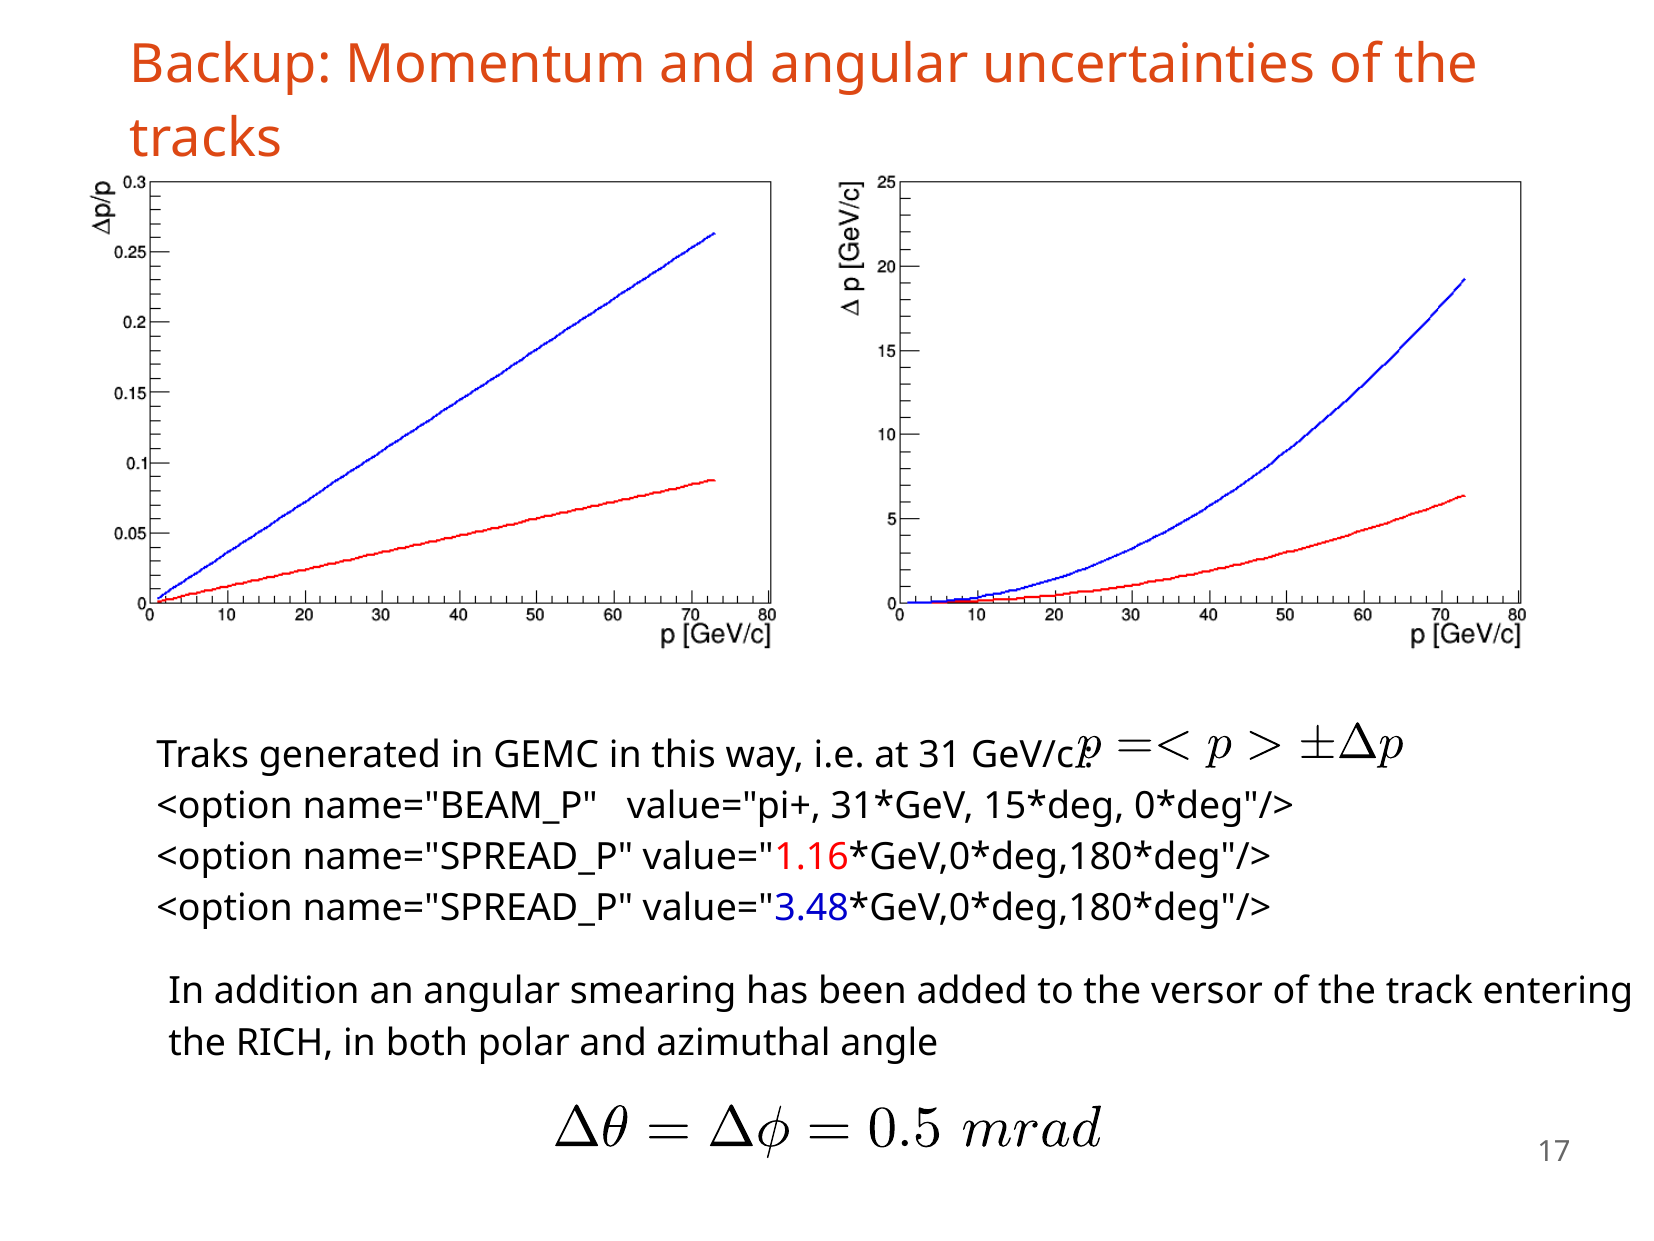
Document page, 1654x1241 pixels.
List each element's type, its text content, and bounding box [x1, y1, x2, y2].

text_box In addition an angular smearing has been added to the versor of the track entering the RICH, in both polar and azimuthal angle [153, 956, 1598, 1057]
title Backup: Momentum and angular uncertainties of the tracks [129, 35, 1518, 163]
picture [73, 129, 1598, 656]
text_box Traks generated in GEMC in this way, i.e. at 31 GeV/c : <option name="BEAM_P" value="pi+, 31*GeV, 15*deg, 0*deg"/> <option name="SPREAD_P" value="1.16*GeV,0*deg,180*deg"/> <option name="SPREAD_P" value="3.48*GeV,0*deg,180*deg"/> [141, 720, 1276, 905]
text_box [1276, 722, 1404, 768]
text_box [552, 1104, 1102, 1159]
